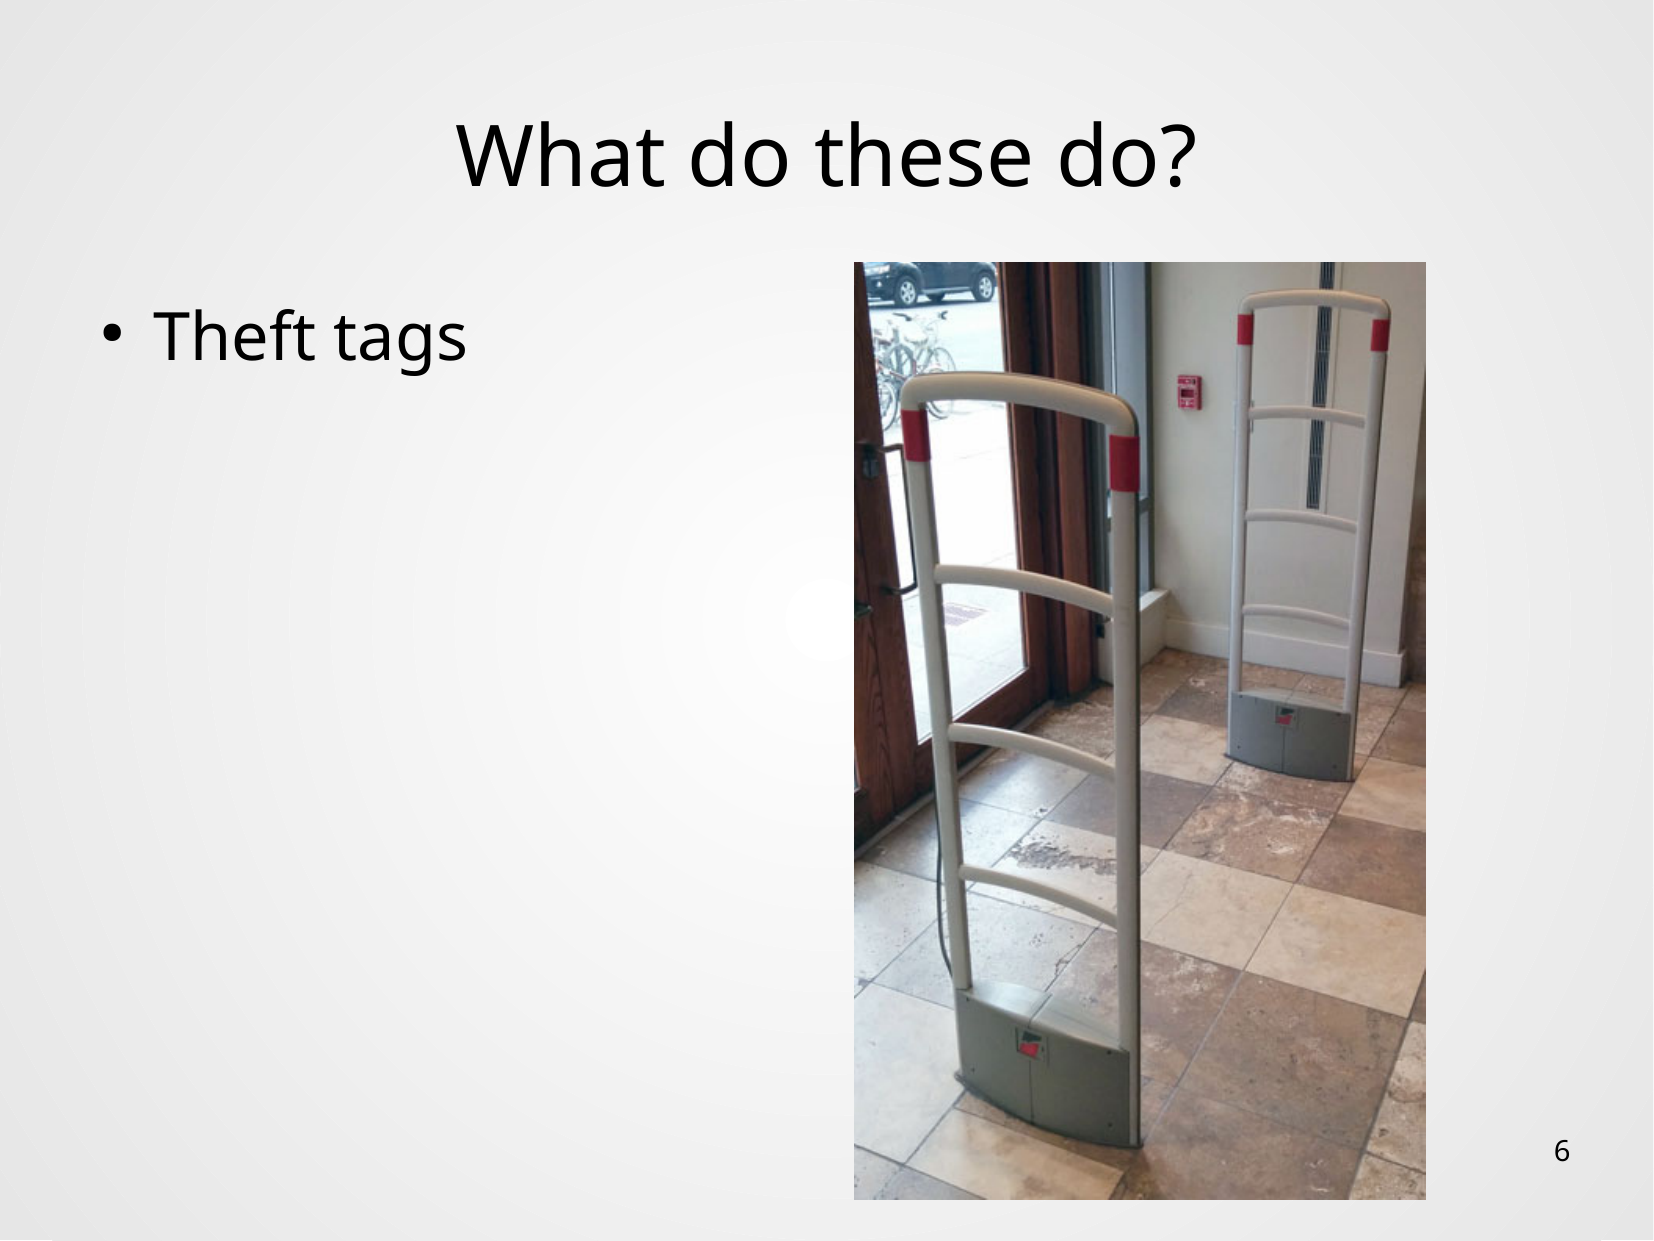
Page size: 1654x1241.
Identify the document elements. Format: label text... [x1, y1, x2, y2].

list Theft tags [82, 289, 809, 1010]
picture [854, 262, 1426, 1201]
title What do these do? [82, 49, 1571, 257]
